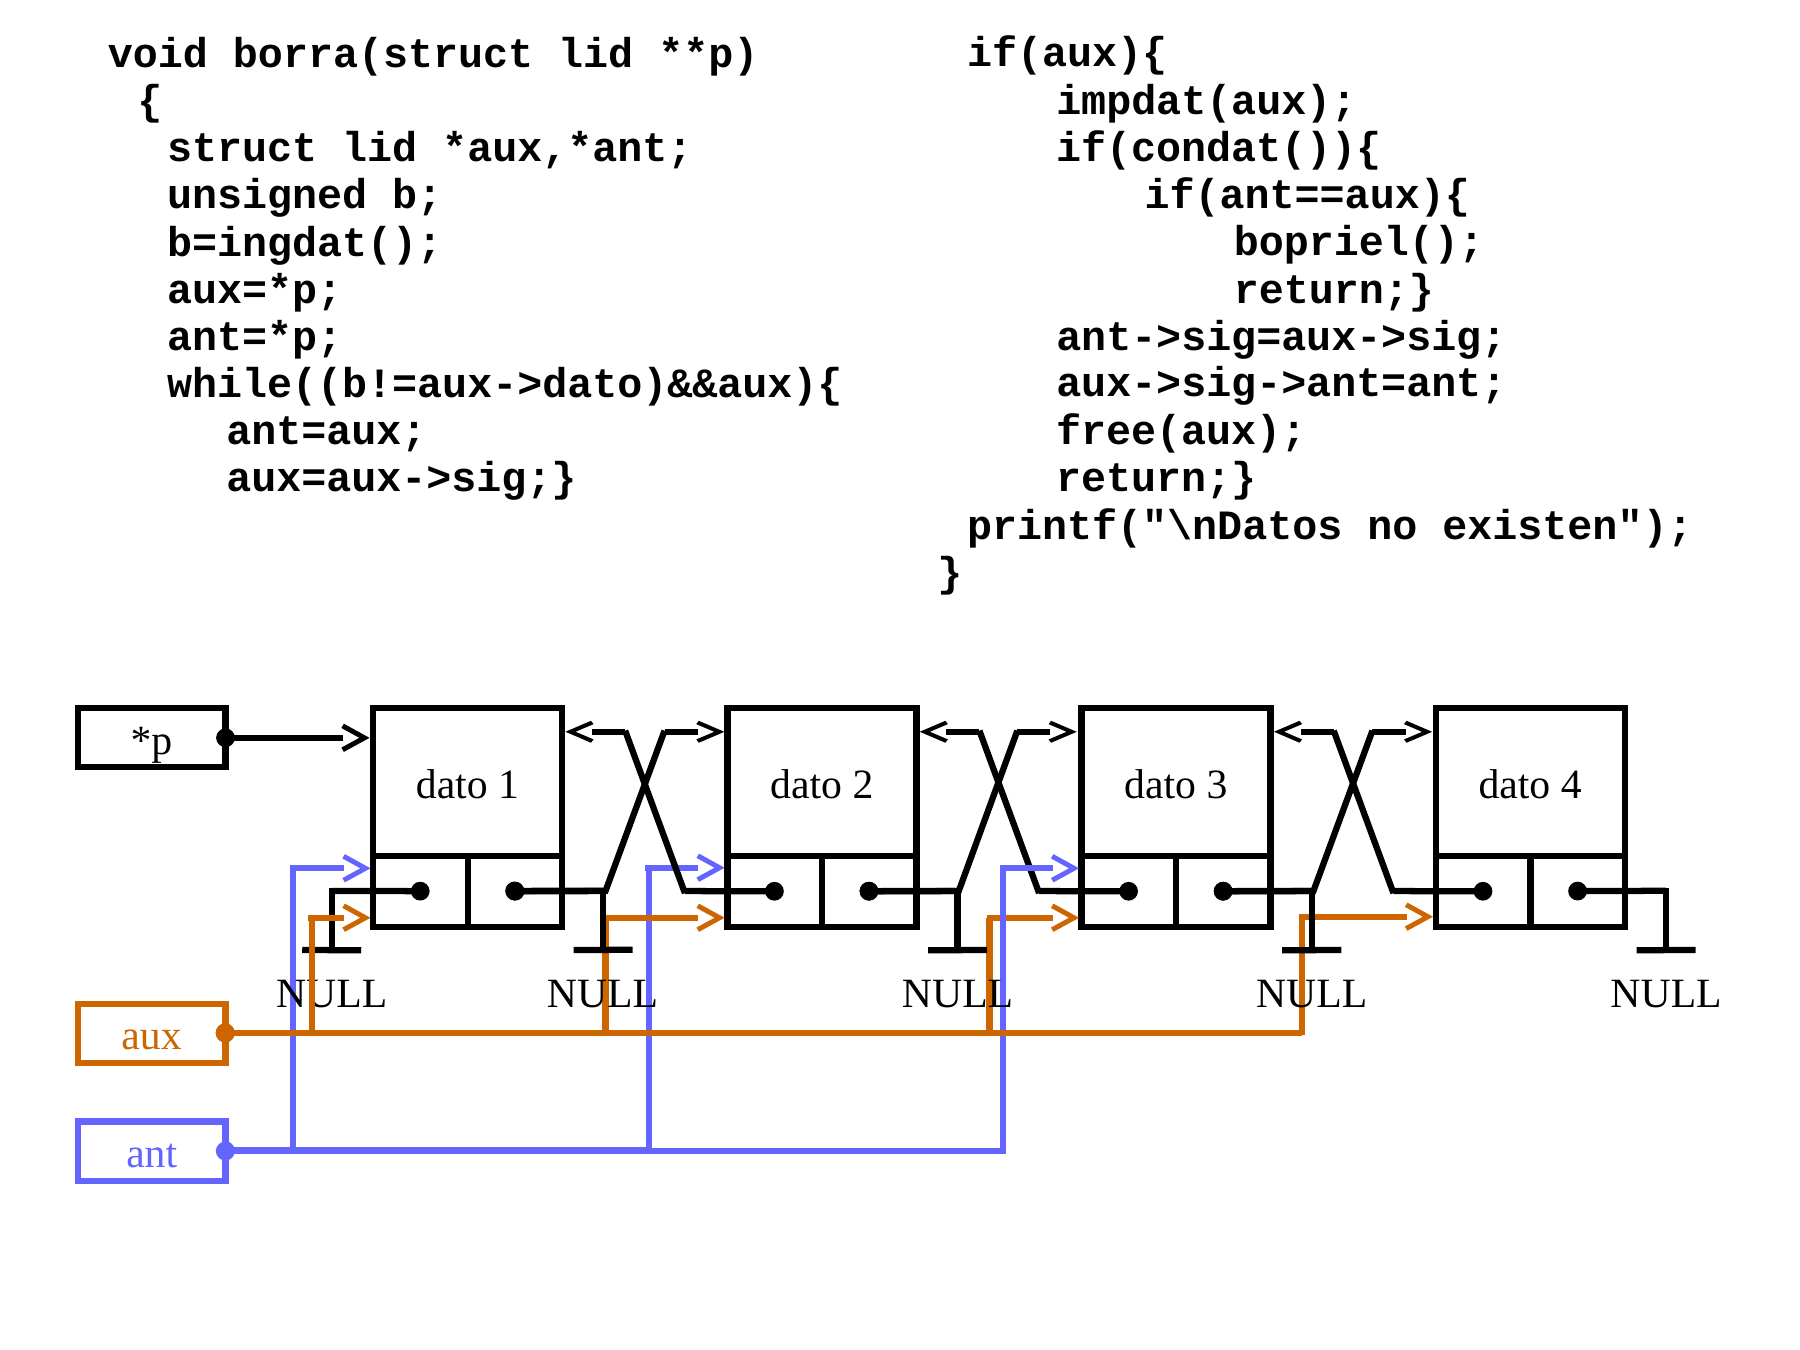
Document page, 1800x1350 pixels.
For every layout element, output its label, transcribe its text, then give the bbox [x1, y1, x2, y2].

text_box if(ant==aux){ [1144, 166, 1470, 218]
text_box dato 1 [376, 711, 559, 853]
text_box dato 4 [1439, 711, 1622, 853]
text_box NULL [272, 961, 309, 1021]
text_box if(aux){ [967, 25, 1168, 76]
text_box aux=aux->sig;} [226, 450, 577, 501]
text_box aux [77, 1003, 226, 1063]
text_box struct lid *aux,*ant; [167, 119, 693, 170]
text_box bopriel(); [1233, 213, 1484, 264]
text_box return;} [1233, 261, 1434, 308]
text_box dato 3 [1081, 708, 1271, 857]
text_box NULL [898, 961, 1017, 1021]
text_box ant->sig=aux->sig; [1056, 308, 1507, 355]
text_box *p [81, 711, 222, 764]
text_box NULL [1252, 961, 1371, 1021]
text_box return;} [1056, 449, 1257, 497]
text_box void borra(struct lid **p) [107, 25, 759, 76]
text_box NULL [315, 961, 391, 1021]
text_box while((b!=aux->dato)&&aux){ [167, 355, 843, 406]
text_box free(aux); [1056, 402, 1307, 453]
text_box } [937, 544, 963, 595]
text_box { [137, 72, 163, 123]
text_box b=ingdat(); [167, 214, 443, 265]
text_box aux->sig->ant=ant; [1056, 355, 1507, 406]
text_box NULL [1607, 961, 1725, 1021]
text_box NULL [543, 961, 662, 1021]
text_box ant [77, 1121, 226, 1181]
text_box aux=*p; [167, 261, 343, 308]
text_box printf("\nDatos no existen"); [967, 497, 1693, 548]
text_box unsigned b; [167, 167, 443, 214]
text_box ant=aux; [226, 403, 427, 450]
text_box ant=*p; [167, 308, 343, 355]
text_box dato 2 [731, 711, 913, 853]
text_box impdat(aux); [1056, 72, 1357, 119]
text_box if(condat()){ [1056, 119, 1382, 170]
